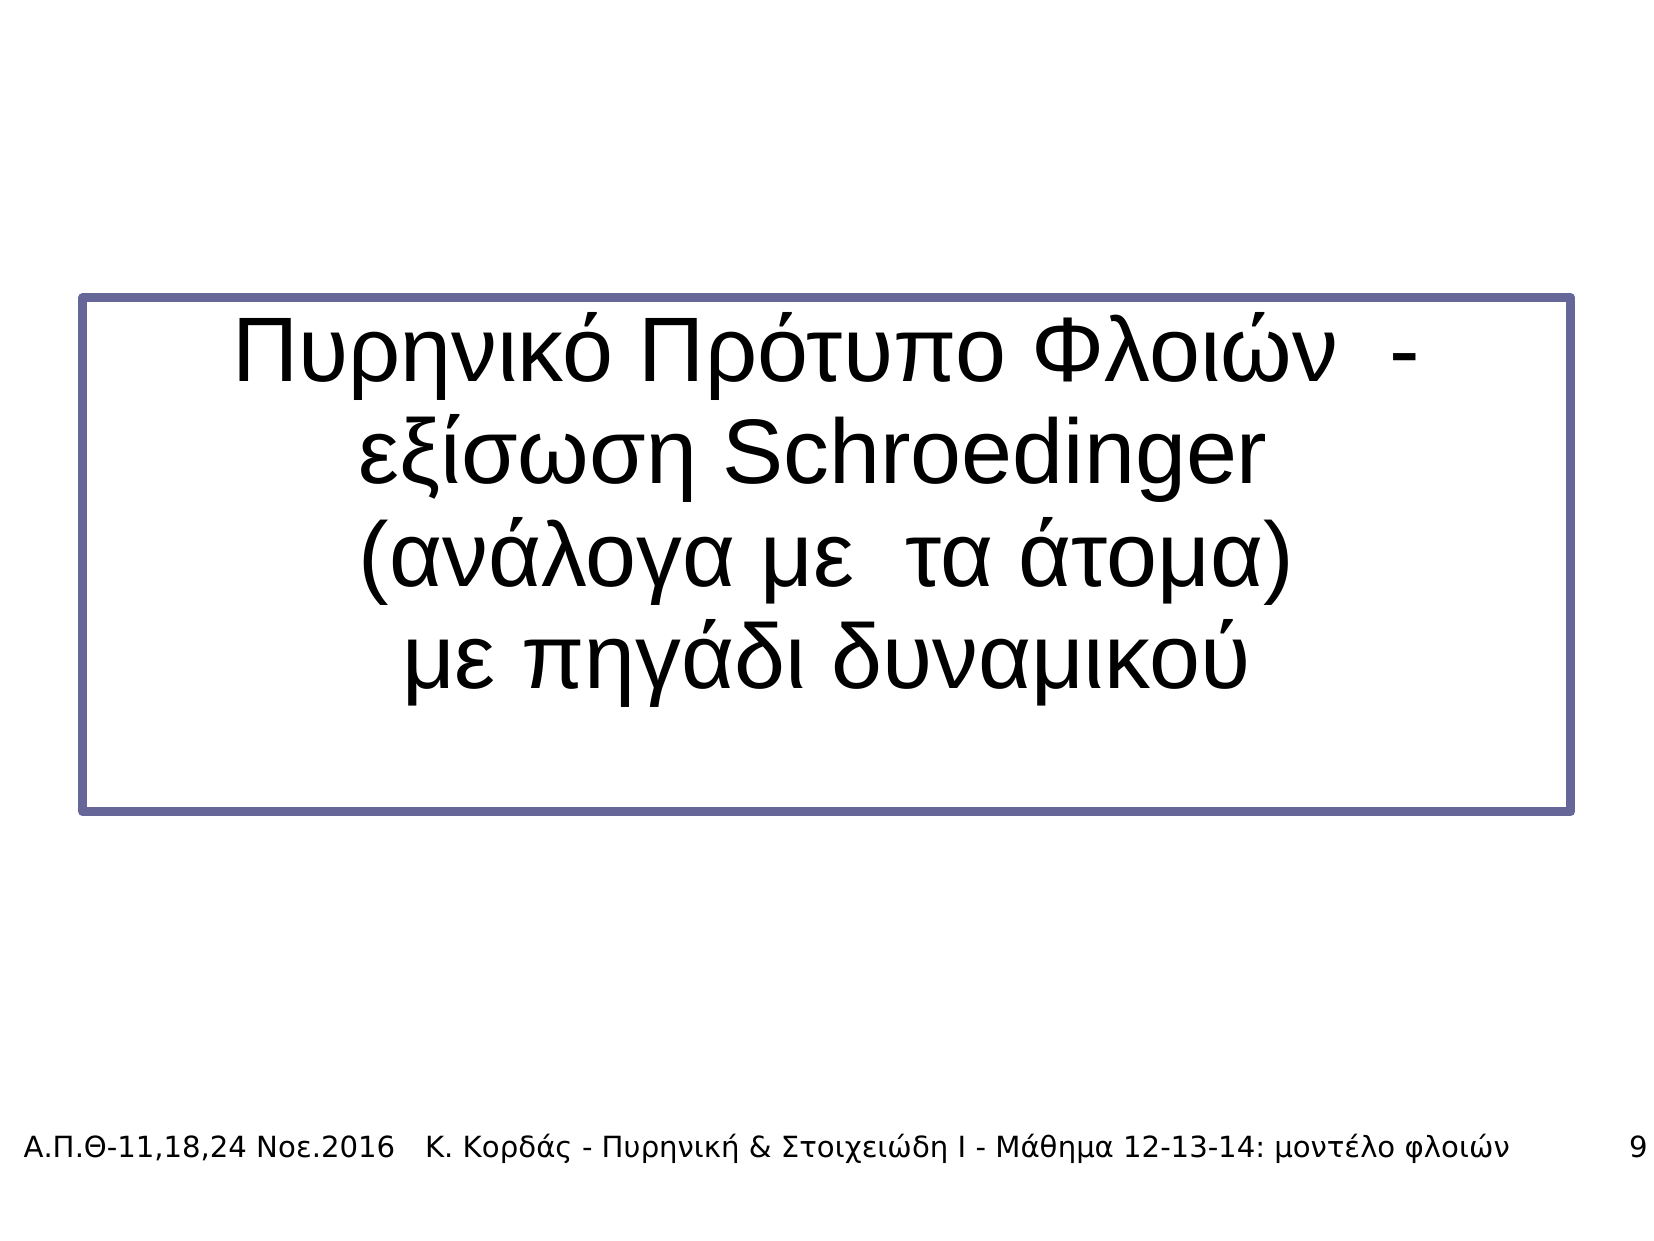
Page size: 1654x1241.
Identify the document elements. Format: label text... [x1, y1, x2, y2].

title Πυρηνικό Πρότυπο Φλοιών - εξίσωση Schroedinger (ανάλογα με τα άτομα) με πηγάδι δυναμικού [82, 297, 1571, 812]
